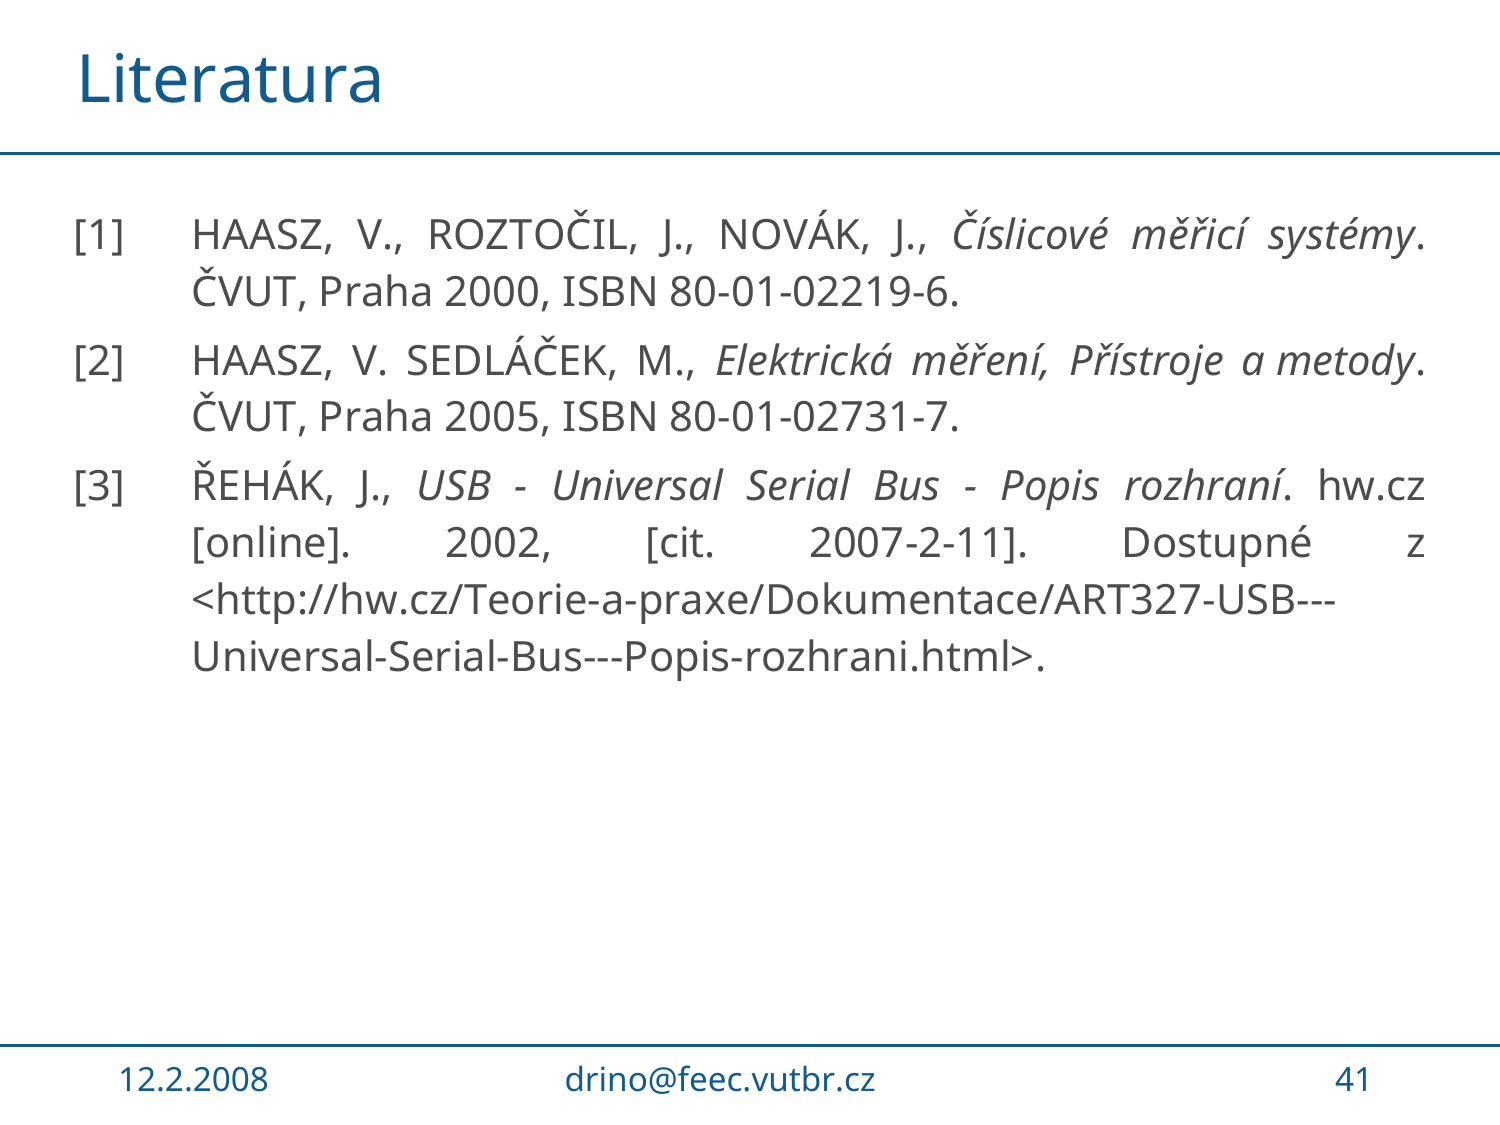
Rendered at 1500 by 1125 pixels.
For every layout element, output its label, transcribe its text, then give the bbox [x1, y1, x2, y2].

text_box 1 [1075, 1049, 1388, 1125]
text_box drino@feec.vutbr.cz [454, 1049, 987, 1125]
text_box 12.2.2008 [103, 1049, 432, 1125]
title Literatura [0, 0, 1500, 152]
text_box [1] HAASZ, V., ROZTOČIL, J., NOVÁK, J., Číslicové měřicí systémy. ČVUT, Praha 2000, ISBN 80-01-02219-6. [2] HAASZ, V. SEDLÁČEK, M., Elektrická měření, Přístroje a metody. ČVUT, Praha 2005, ISBN 80-01-02731-7. [3] ŘEHÁK, J., USB - Universal Serial Bus - Popis rozhraní. hw.cz [online]. 2002, [cit. 2007-2-11]. Dostupné z <http://hw.cz/Teorie-a-praxe/Dokumentace/ART327-USB---Universal-Serial-Bus---Popis-rozhrani.html>. [59, 196, 1442, 761]
